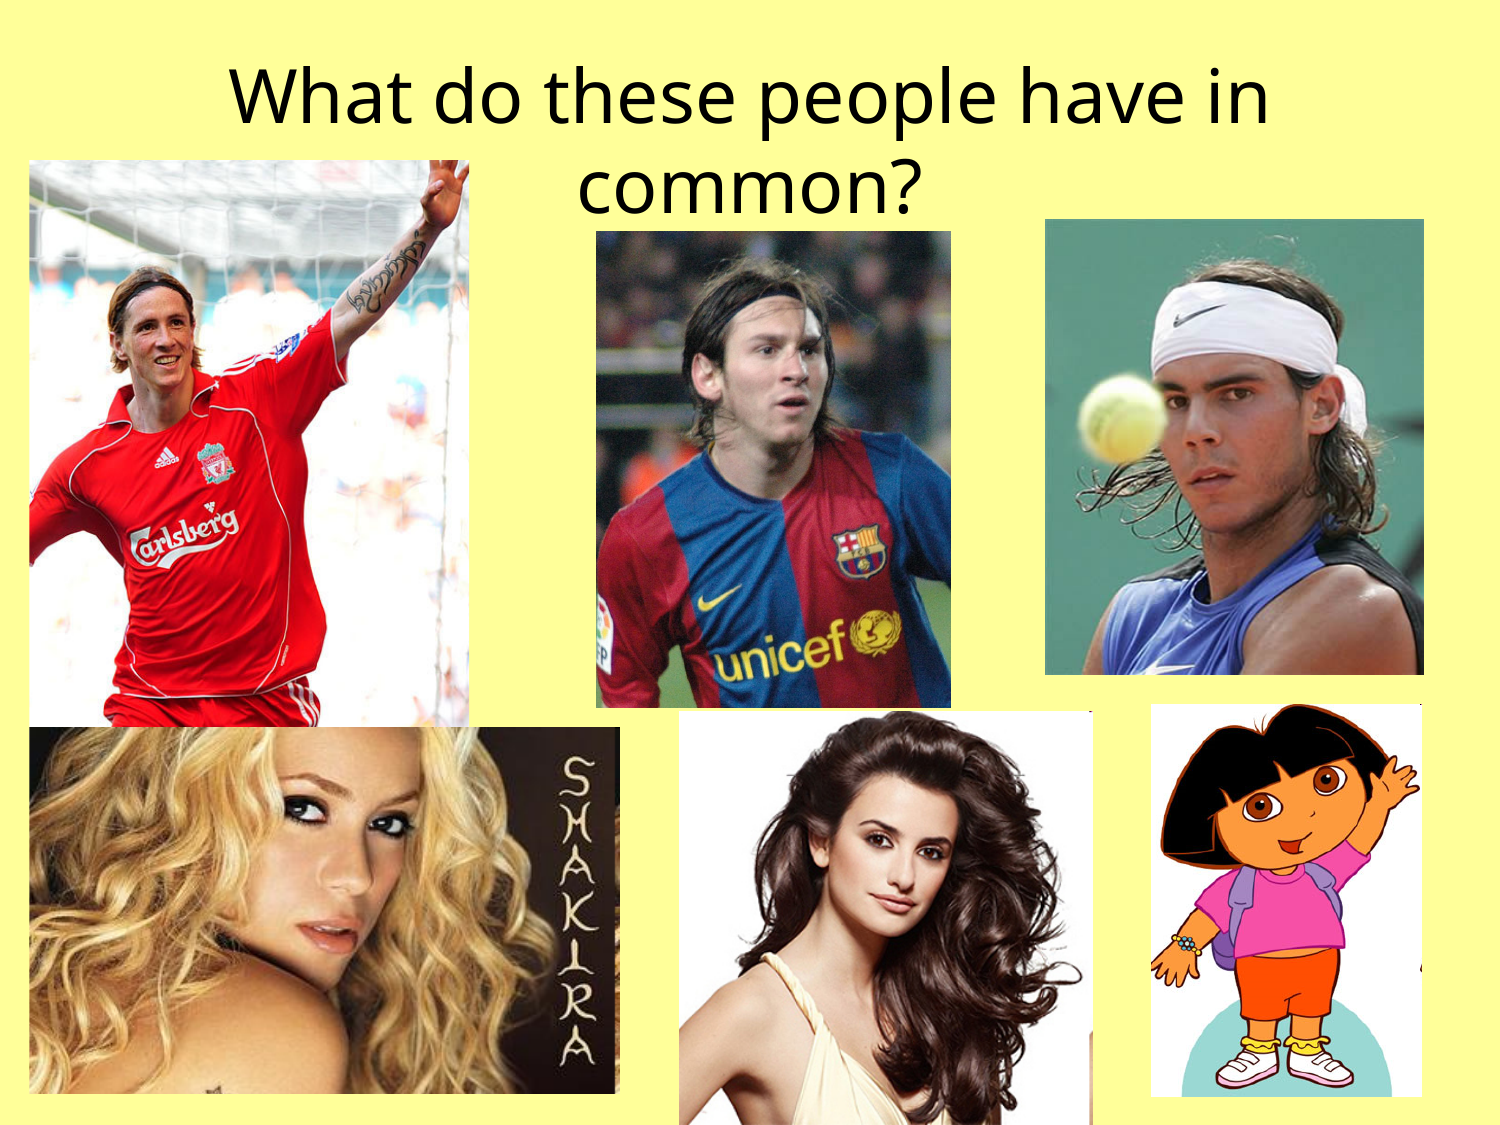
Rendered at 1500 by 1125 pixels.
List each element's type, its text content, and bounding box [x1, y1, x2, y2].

picture [679, 711, 1093, 1125]
picture [1151, 704, 1422, 1097]
text_box What do these people have in common? [74, 41, 1425, 237]
picture [1045, 219, 1424, 675]
picture [596, 231, 951, 709]
picture [29, 160, 620, 1094]
